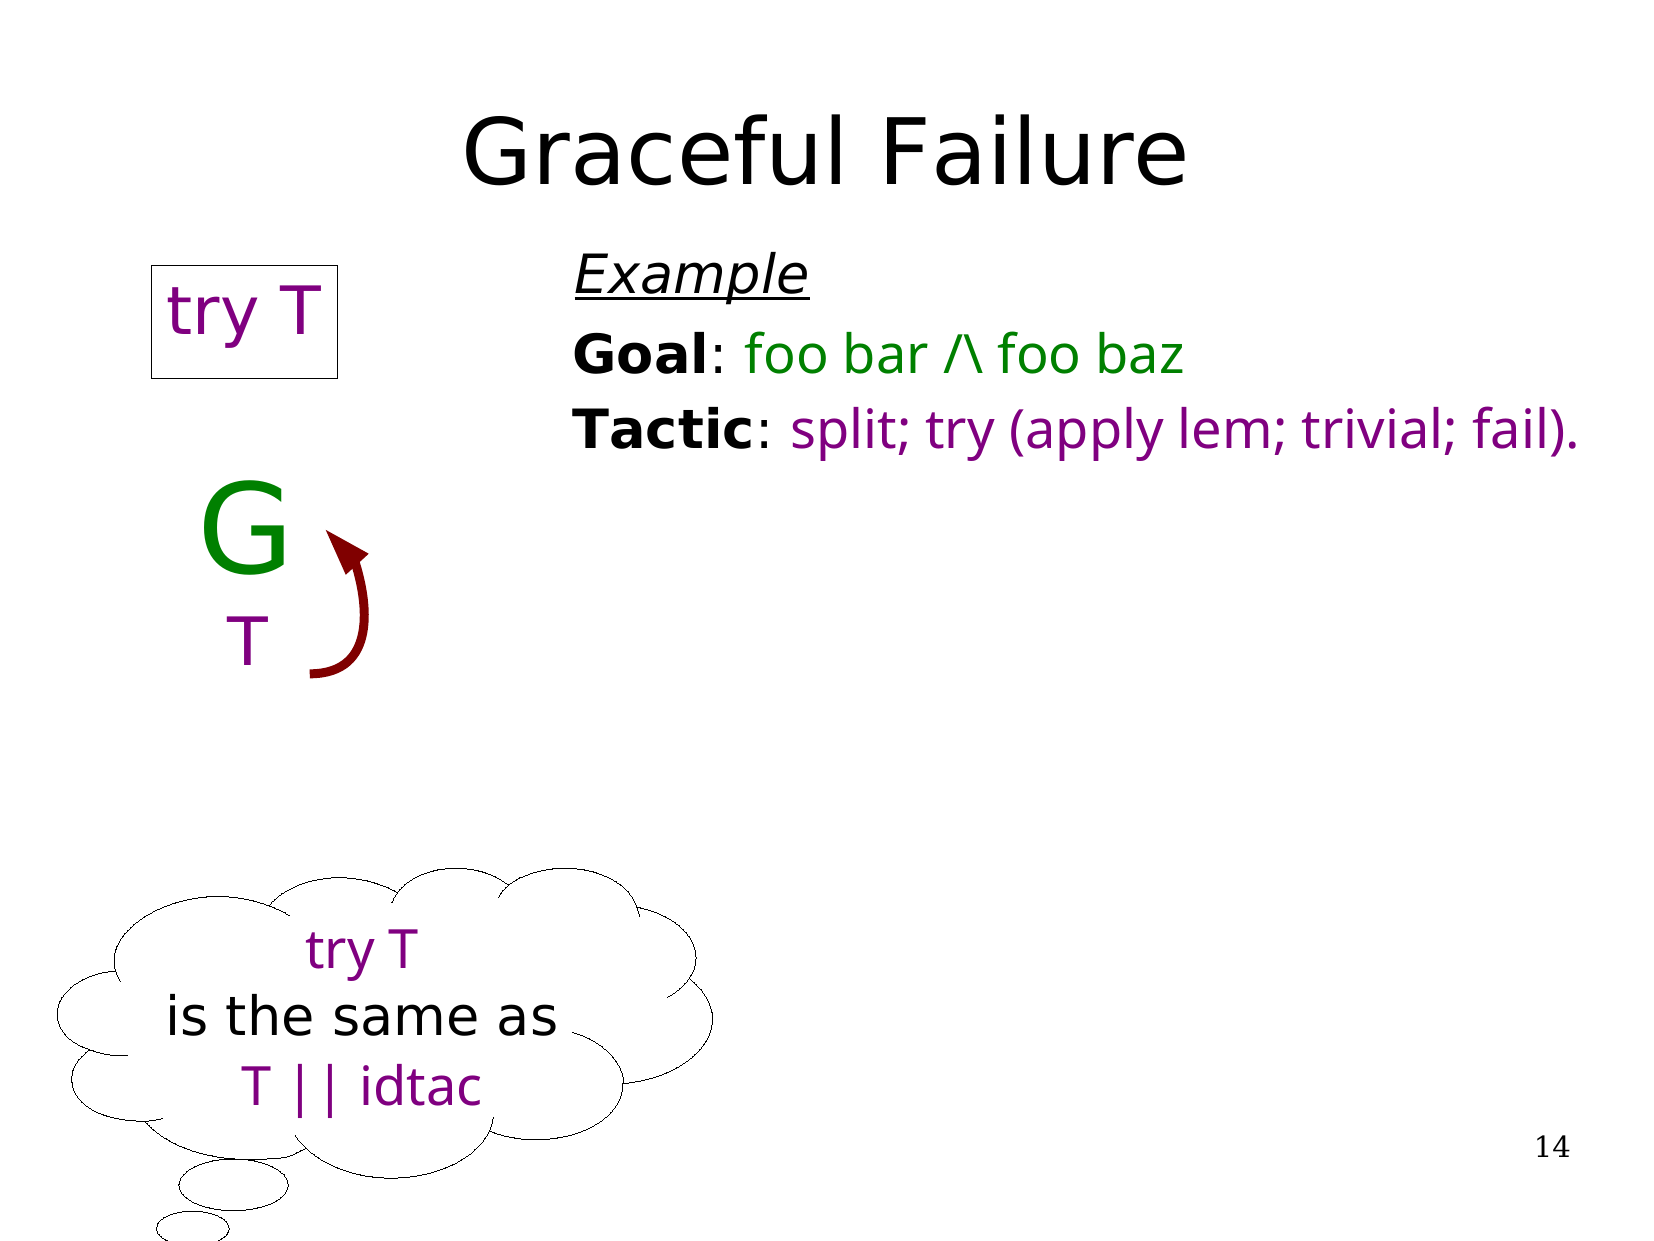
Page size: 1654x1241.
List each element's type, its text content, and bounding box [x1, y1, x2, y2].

text_box Goal: foo bar /\ foo baz [557, 308, 1215, 383]
text_box try T [151, 265, 338, 379]
text_box Tactic: split; try (apply lem; trivial; fail). [557, 383, 1654, 469]
title Graceful Failure [82, 49, 1571, 257]
text_box try T is the same as T || idtac [57, 868, 713, 1211]
text_box Example [559, 236, 973, 308]
text_box try T is the same as T || idtac [156, 1211, 230, 1241]
text_box T [212, 595, 310, 752]
text_box G [183, 449, 326, 611]
